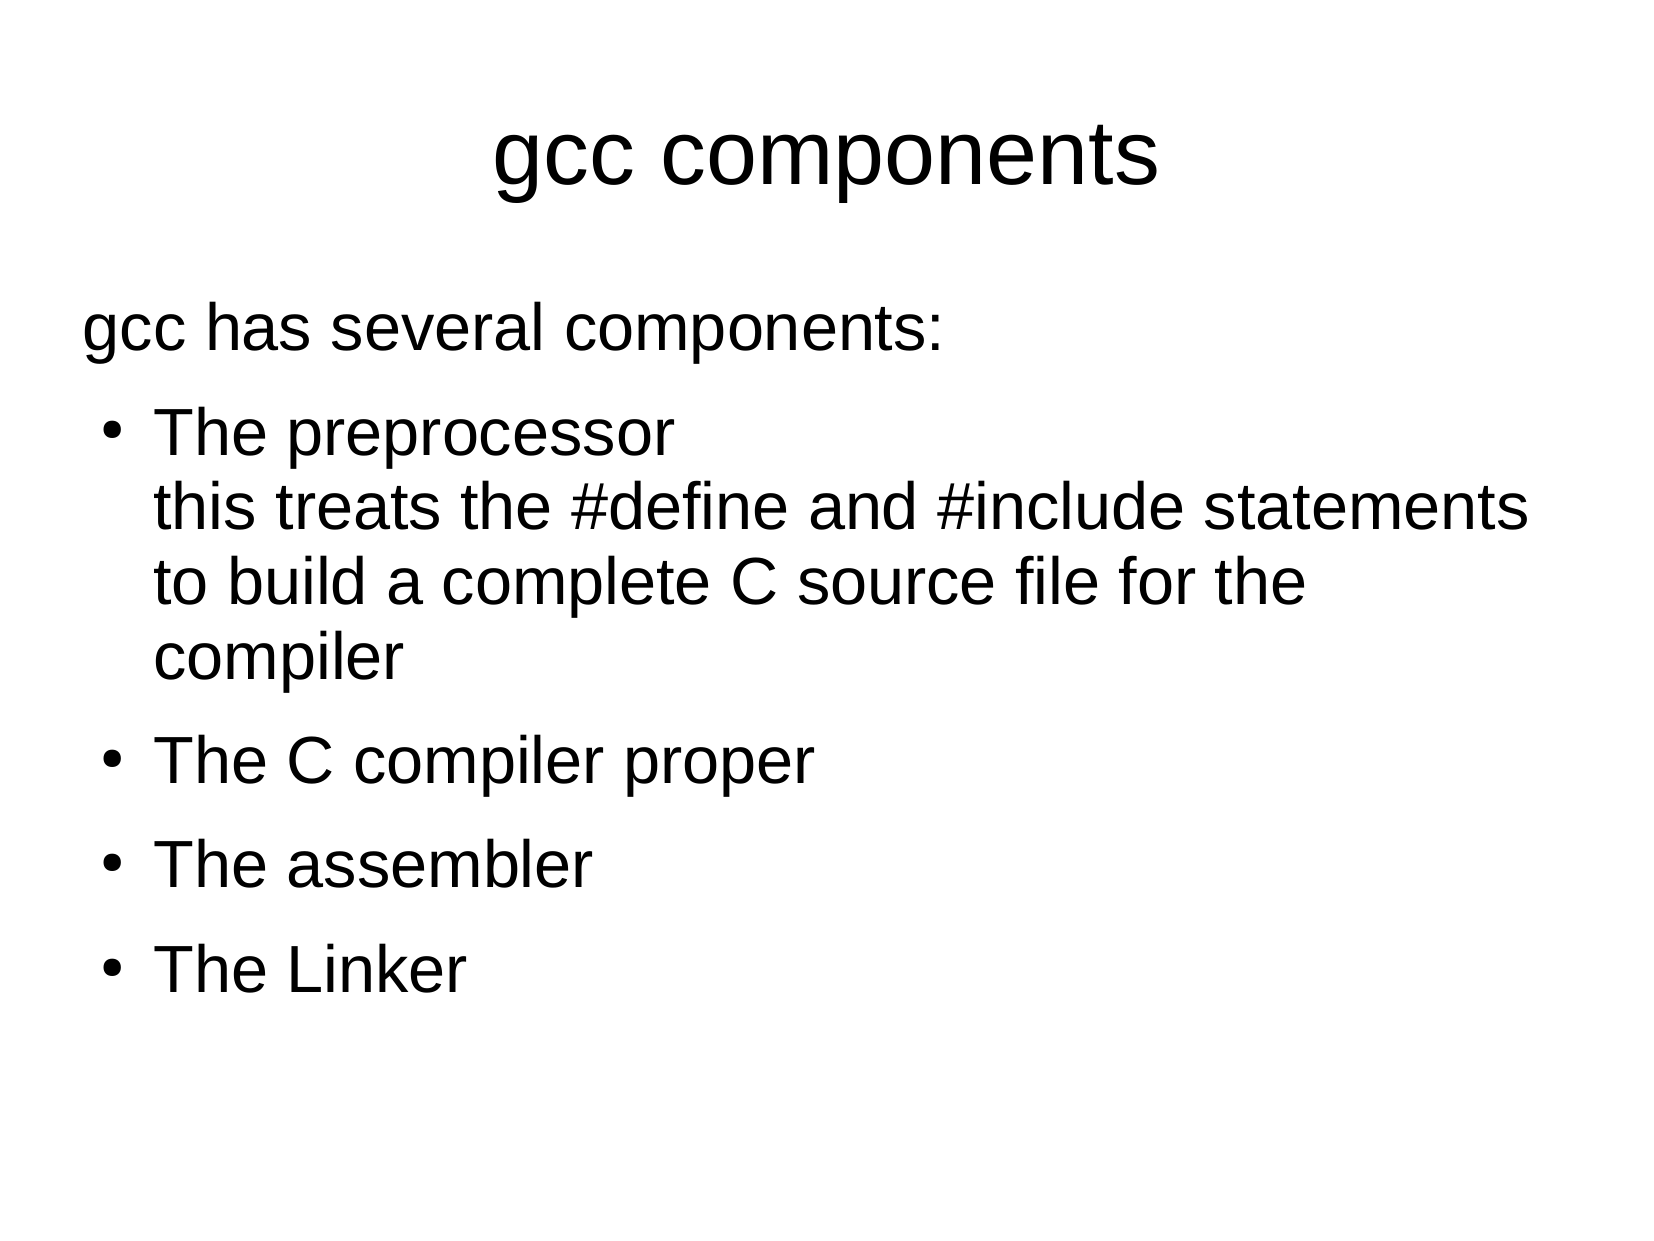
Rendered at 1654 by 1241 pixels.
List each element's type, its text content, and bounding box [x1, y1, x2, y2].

title gcc components [82, 49, 1571, 257]
list gcc has several components: The preprocessor this treats the #define and #include statements to build a complete C source file for the compiler The C compiler proper The assembler The Linker [82, 290, 1571, 1010]
